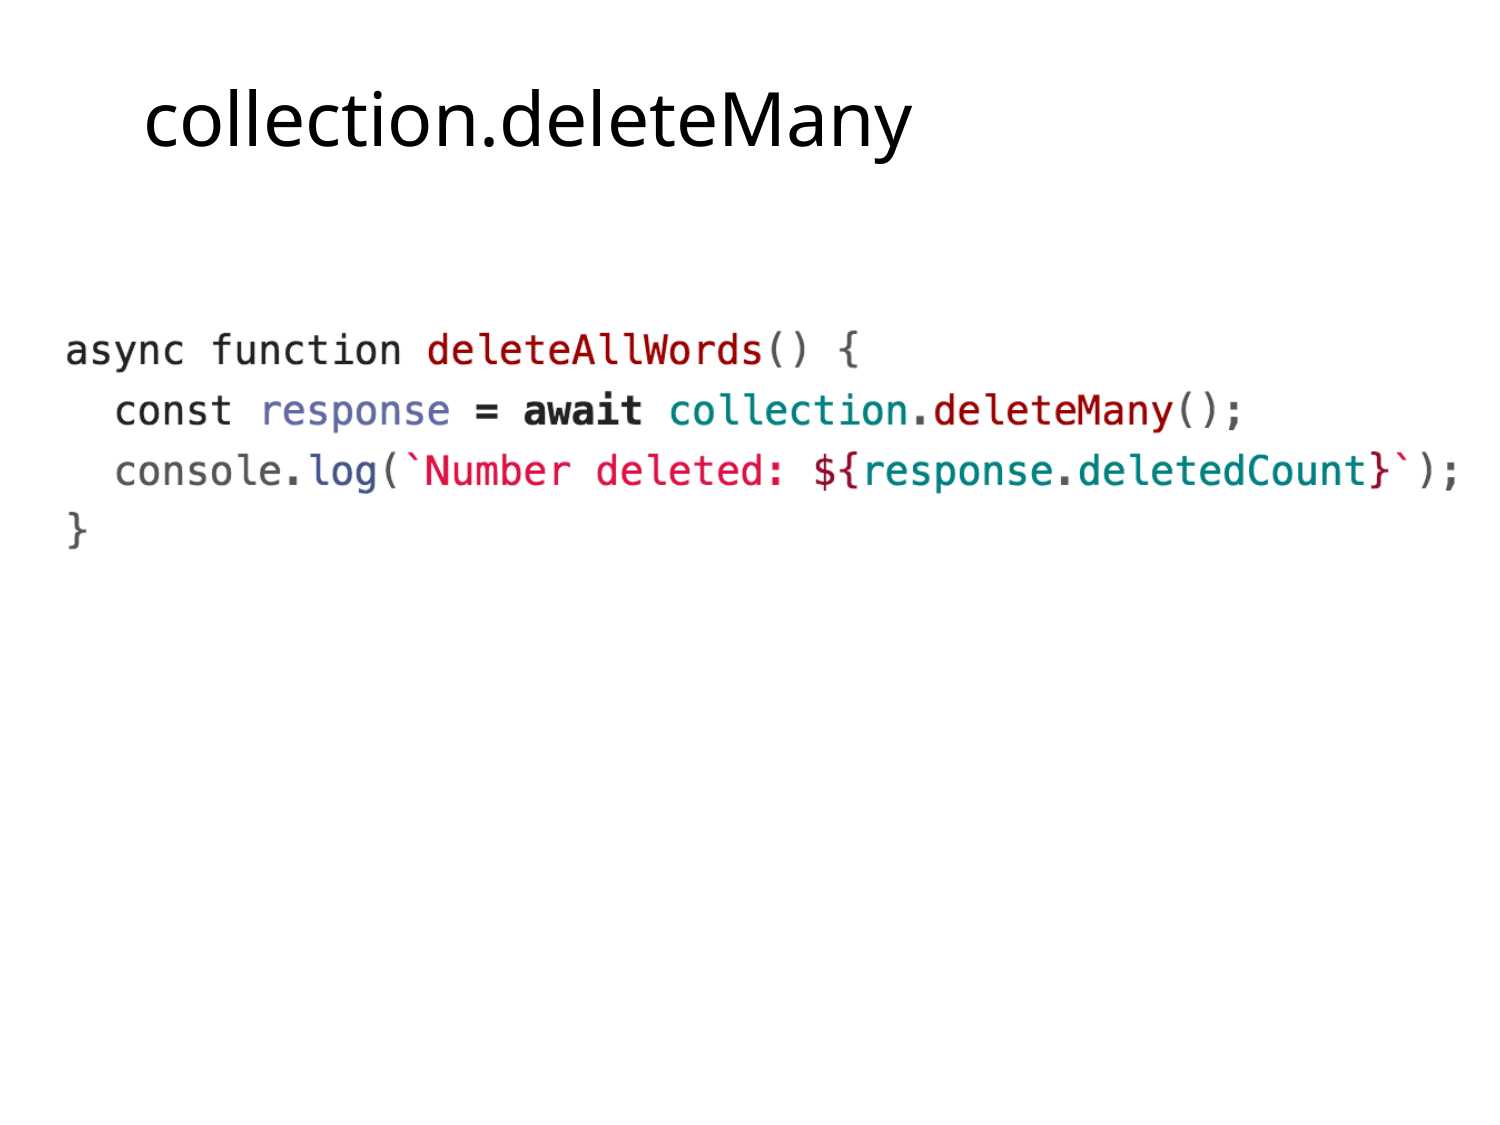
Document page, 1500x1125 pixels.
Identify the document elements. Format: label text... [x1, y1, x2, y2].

title collection.deleteMany [128, 56, 1372, 183]
picture [24, 315, 1475, 579]
